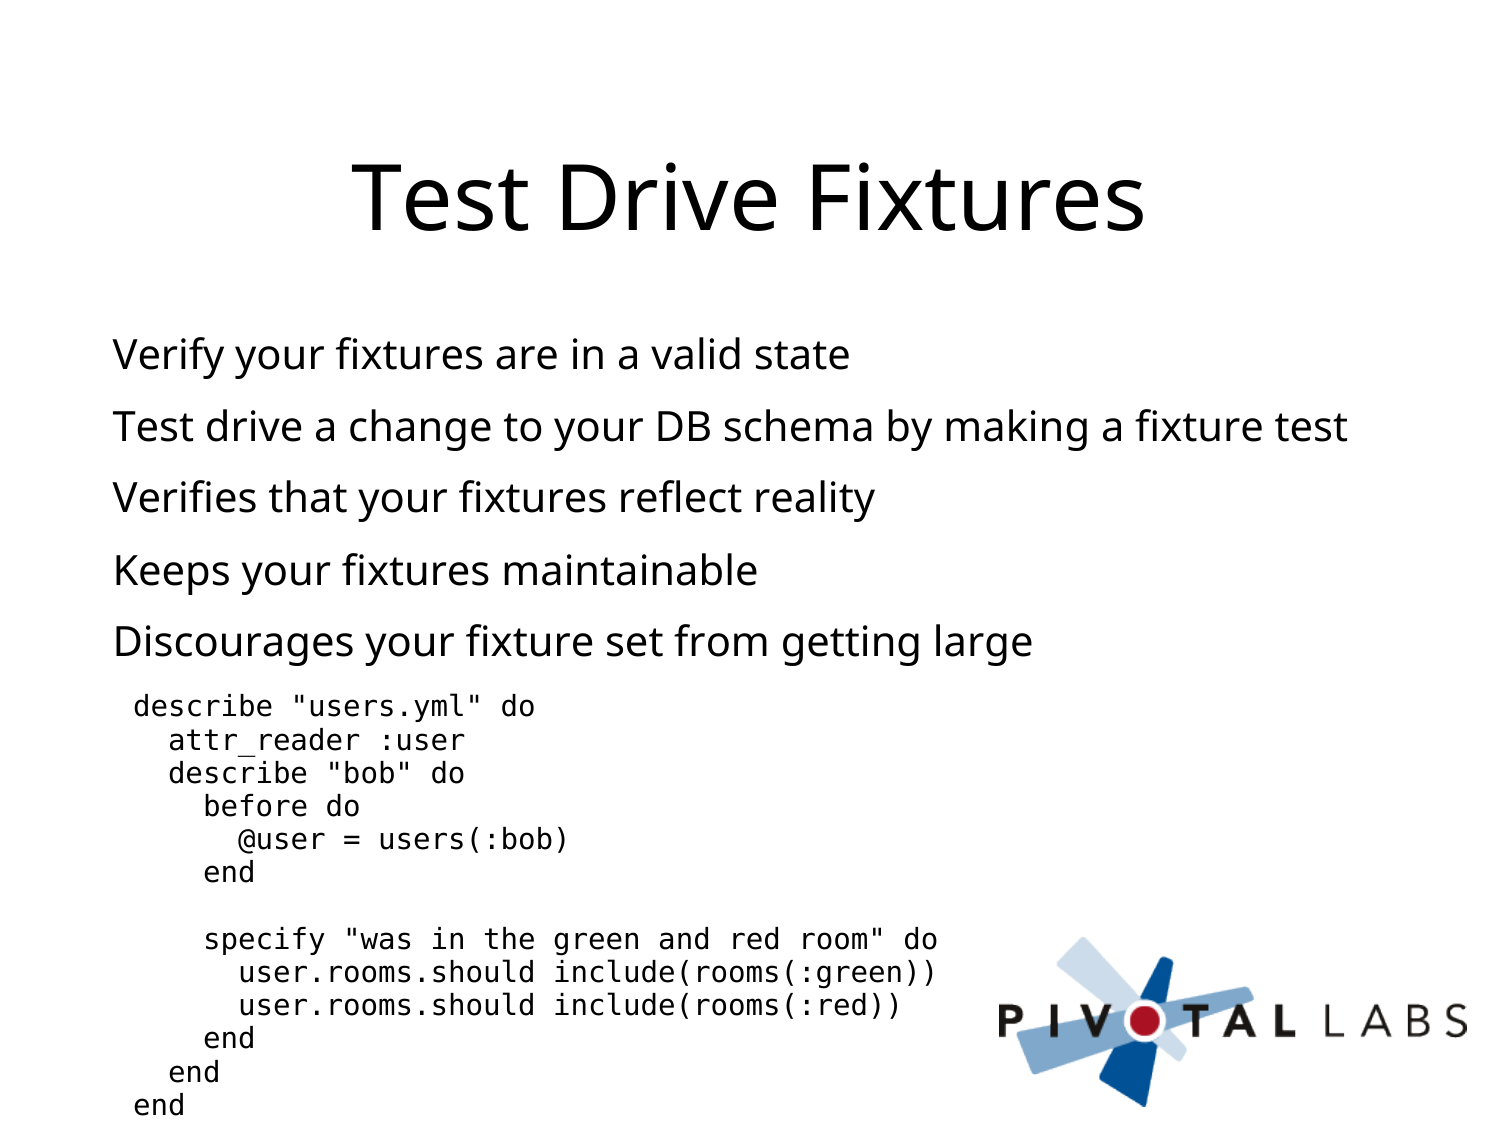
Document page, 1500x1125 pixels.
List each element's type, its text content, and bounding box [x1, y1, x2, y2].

list Verify your fixtures are in a valid state Test drive a change to your DB schema by making a fixture test Verifies that your fixtures reflect reality Keeps your fixtures maintainable Discourages your fixture set from getting large [112, 324, 1388, 1000]
title Test Drive Fixtures [112, 76, 1388, 312]
text_box describe "users.yml" do attr_reader :user describe "bob" do before do @user = users(:bob) end specify "was in the green and red room" do user.rooms.should include(rooms(:green)) user.rooms.should include(rooms(:red)) end end end [118, 1000, 789, 1125]
picture [999, 937, 1467, 1107]
